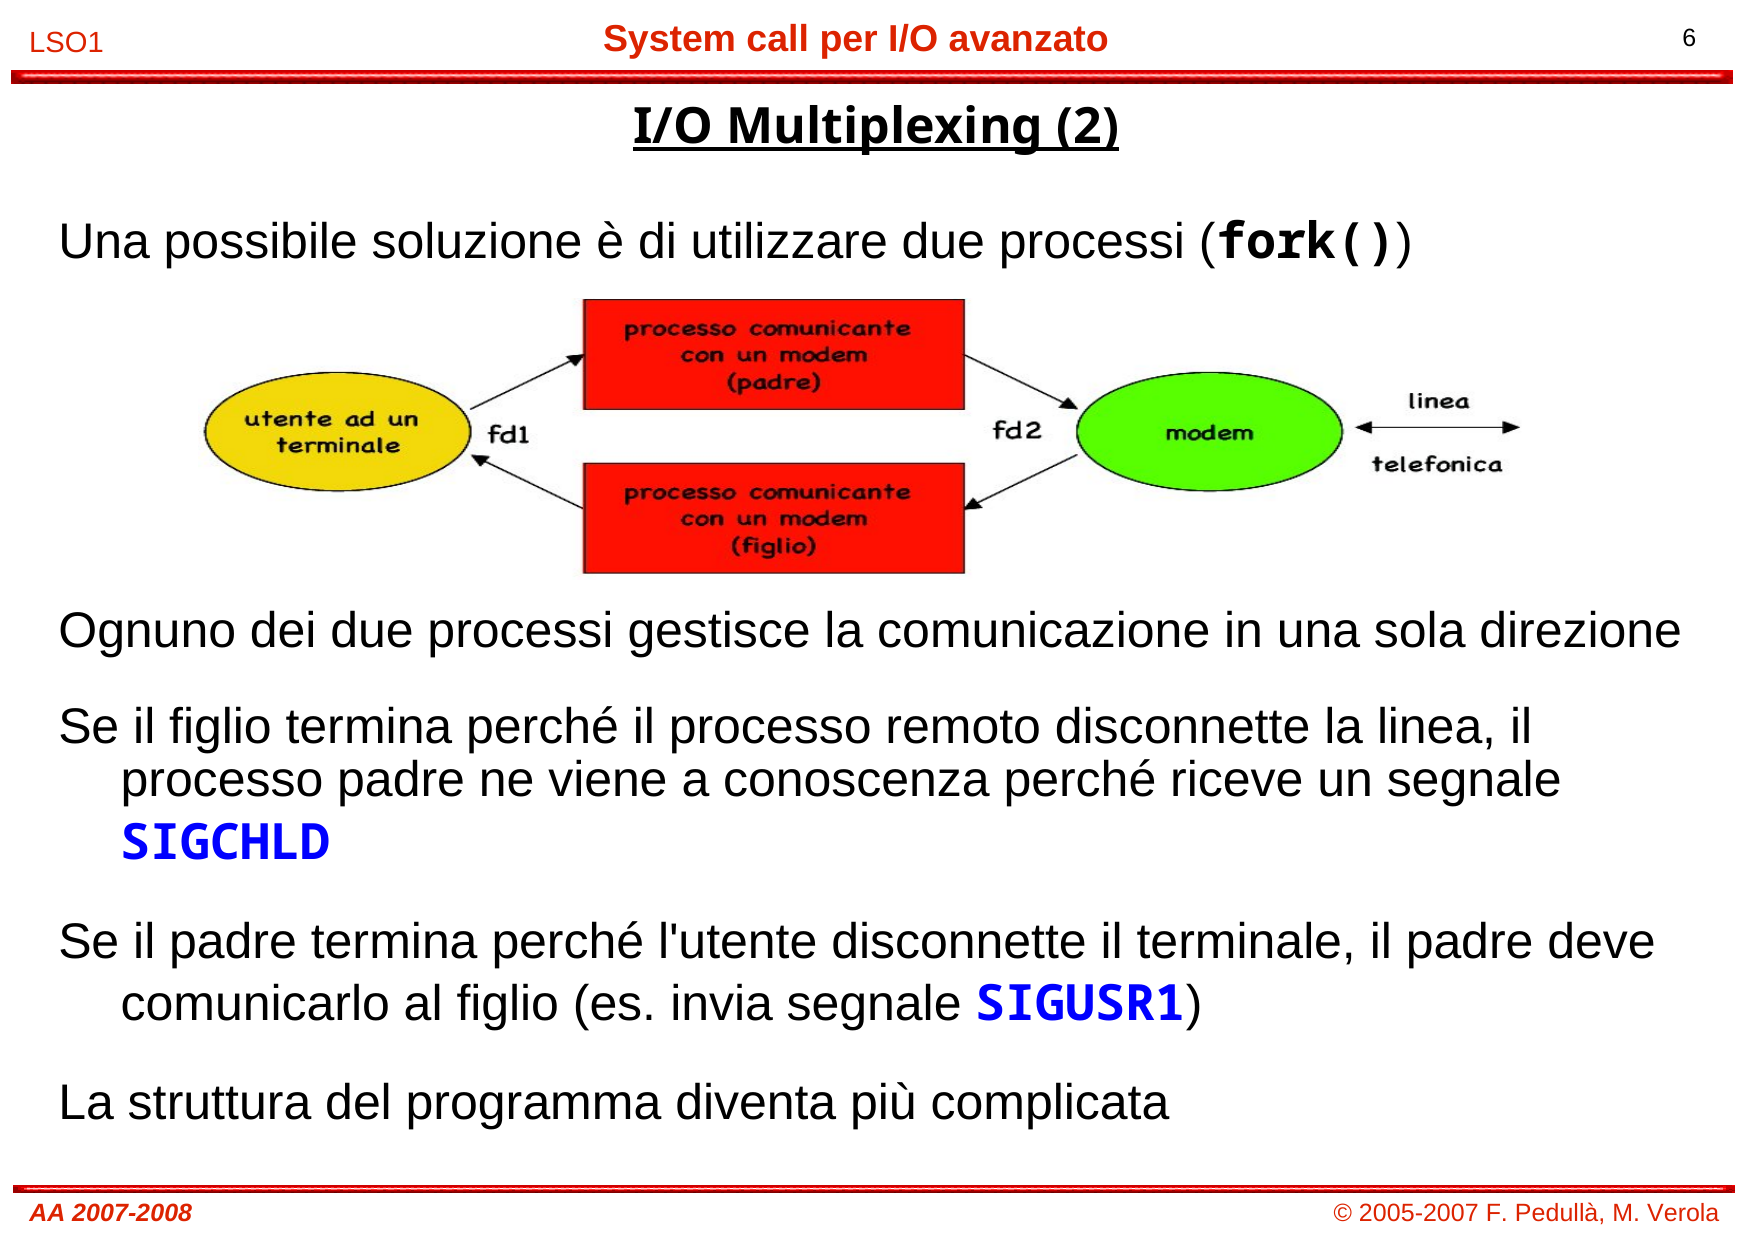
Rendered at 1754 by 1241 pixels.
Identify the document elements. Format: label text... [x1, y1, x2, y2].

list Una possibile soluzione è di utilizzare due processi (fork()) Ognuno dei due processi gestisce la comunicazione in una sola direzione Se il figlio termina perché il processo remoto disconnette la linea, il processo padre ne viene a conoscenza perché riceve un segnale SIGCHLD Se il padre termina perché l'utente disconnette il terminale, il padre deve comunicarlo al figlio (es. invia segnale SIGUSR1) La struttura del programma diventa più complicata [58, 206, 1696, 1190]
picture [11, 70, 1733, 84]
picture [13, 1185, 1735, 1193]
title I/O Multiplexing (2) [40, 78, 1713, 174]
picture [198, 298, 1542, 580]
